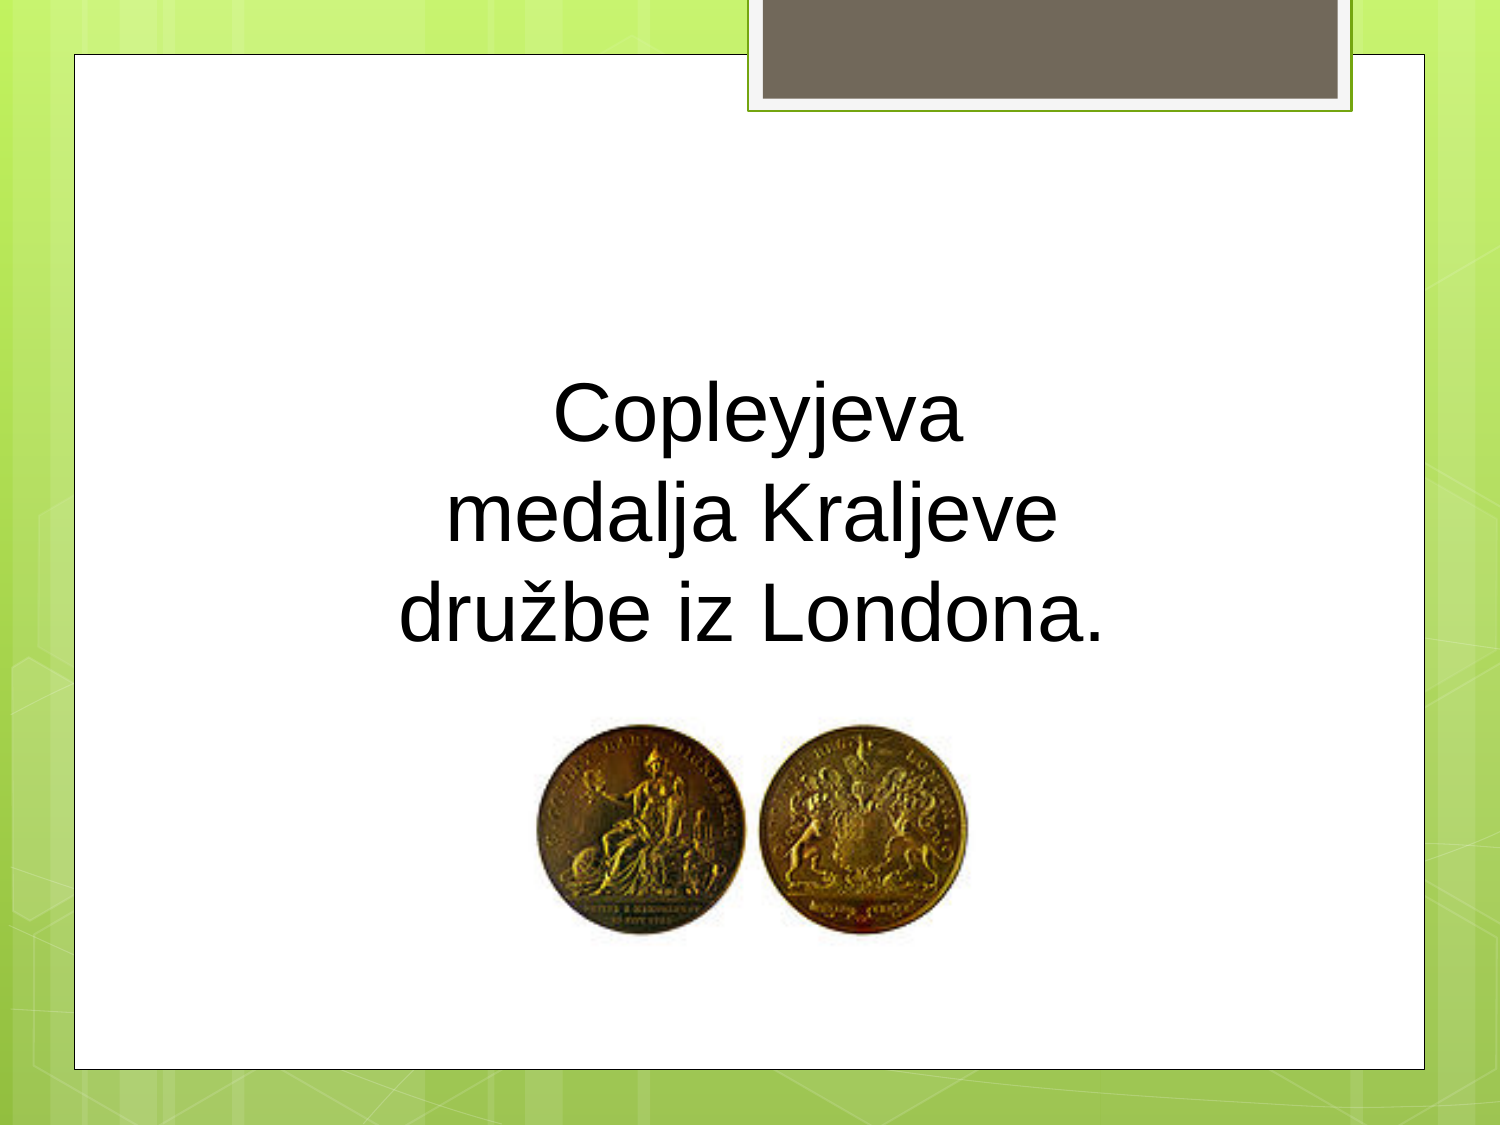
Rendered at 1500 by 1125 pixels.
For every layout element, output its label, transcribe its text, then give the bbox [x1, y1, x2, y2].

text_box Copleyjeva medalja Kraljeve družbe iz Londona. [377, 350, 1128, 666]
picture [516, 699, 990, 963]
